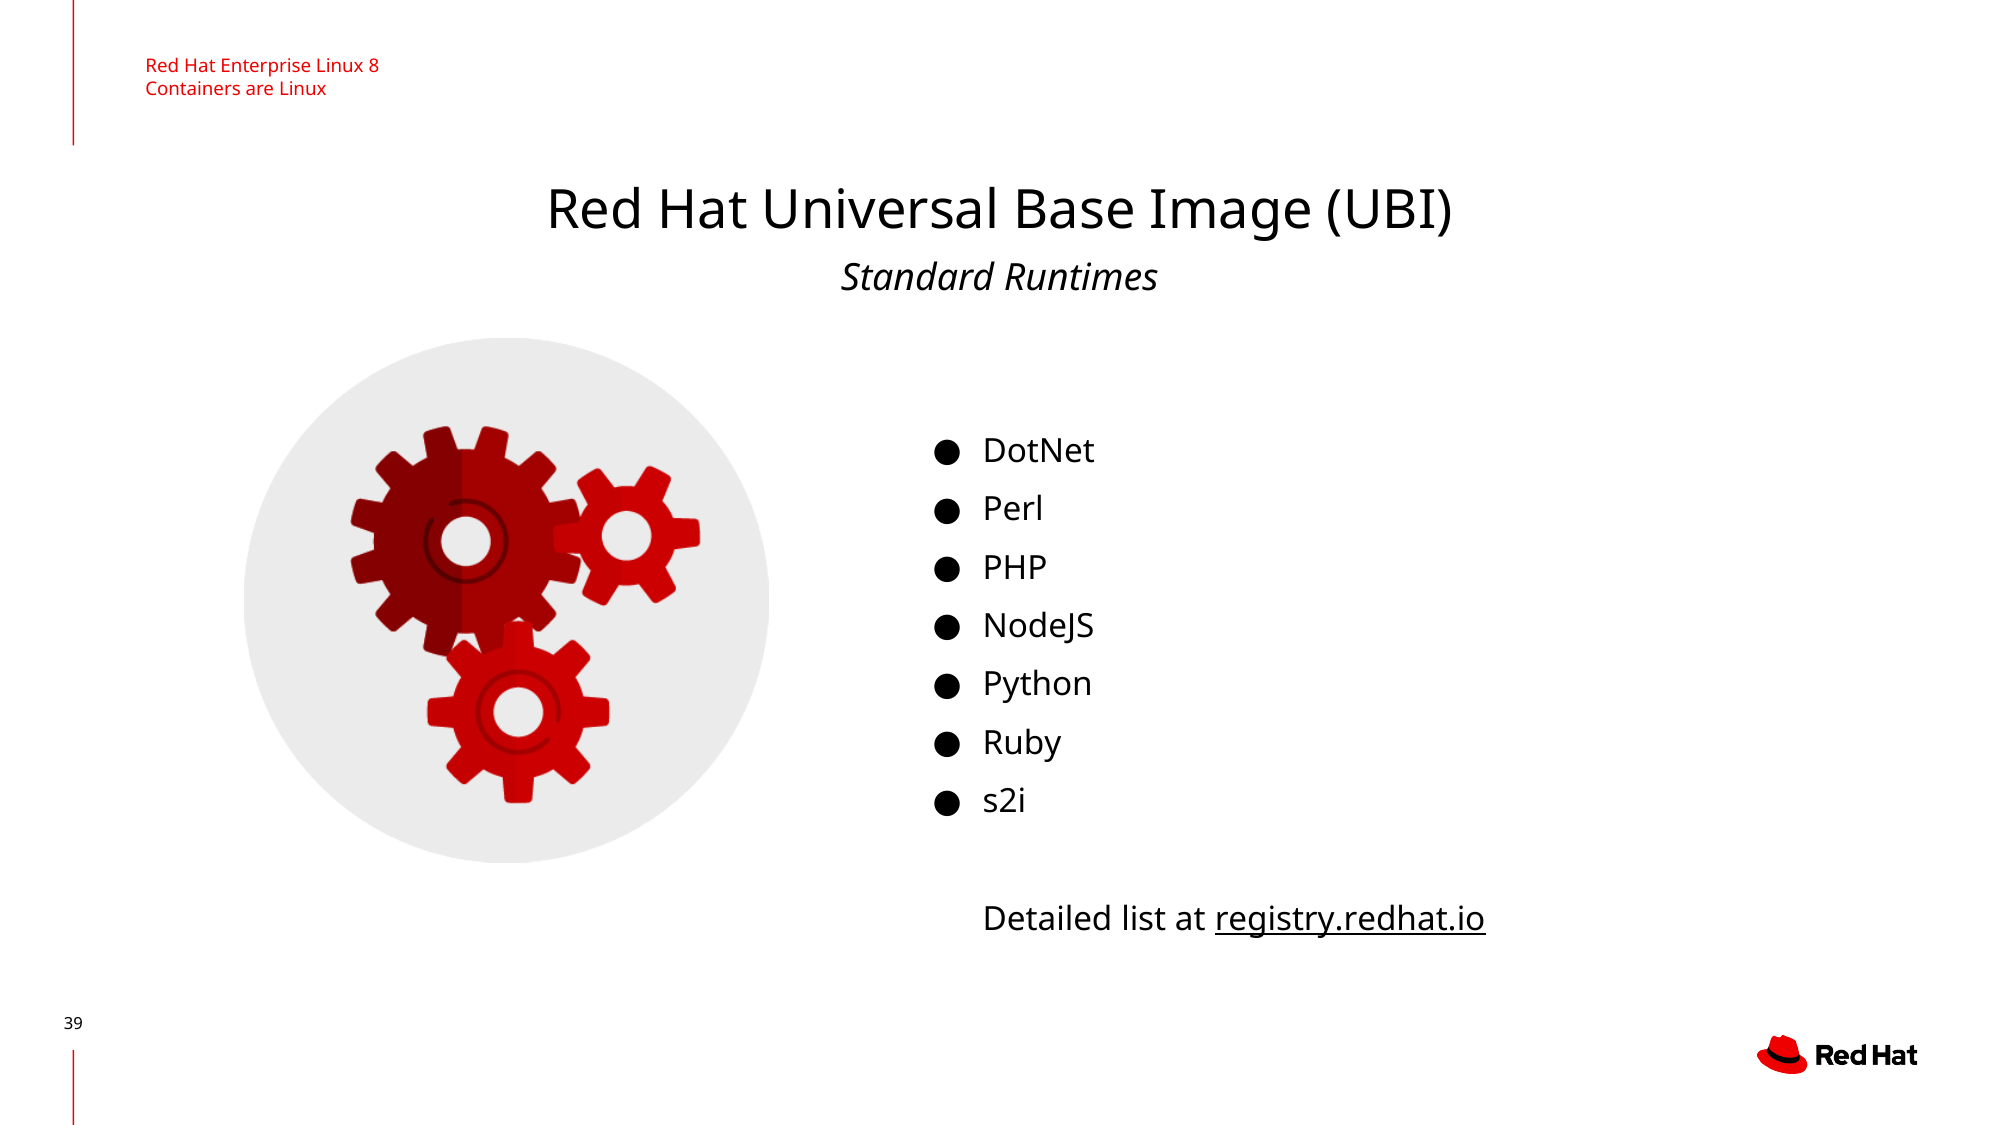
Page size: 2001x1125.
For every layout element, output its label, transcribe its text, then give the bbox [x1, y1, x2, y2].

slide_number <number> [13, 1012, 134, 1036]
picture [1757, 1035, 1918, 1074]
title Red Hat Universal Base Image (UBI) Standard Runtimes [287, 155, 1713, 314]
text_box Red Hat Enterprise Linux 8 Containers are Linux [73, 9, 919, 144]
picture [244, 338, 769, 863]
text_box DotNet Perl PHP NodeJS Python Ruby s2i Detailed list at registry.redhat.io [892, 355, 1820, 934]
